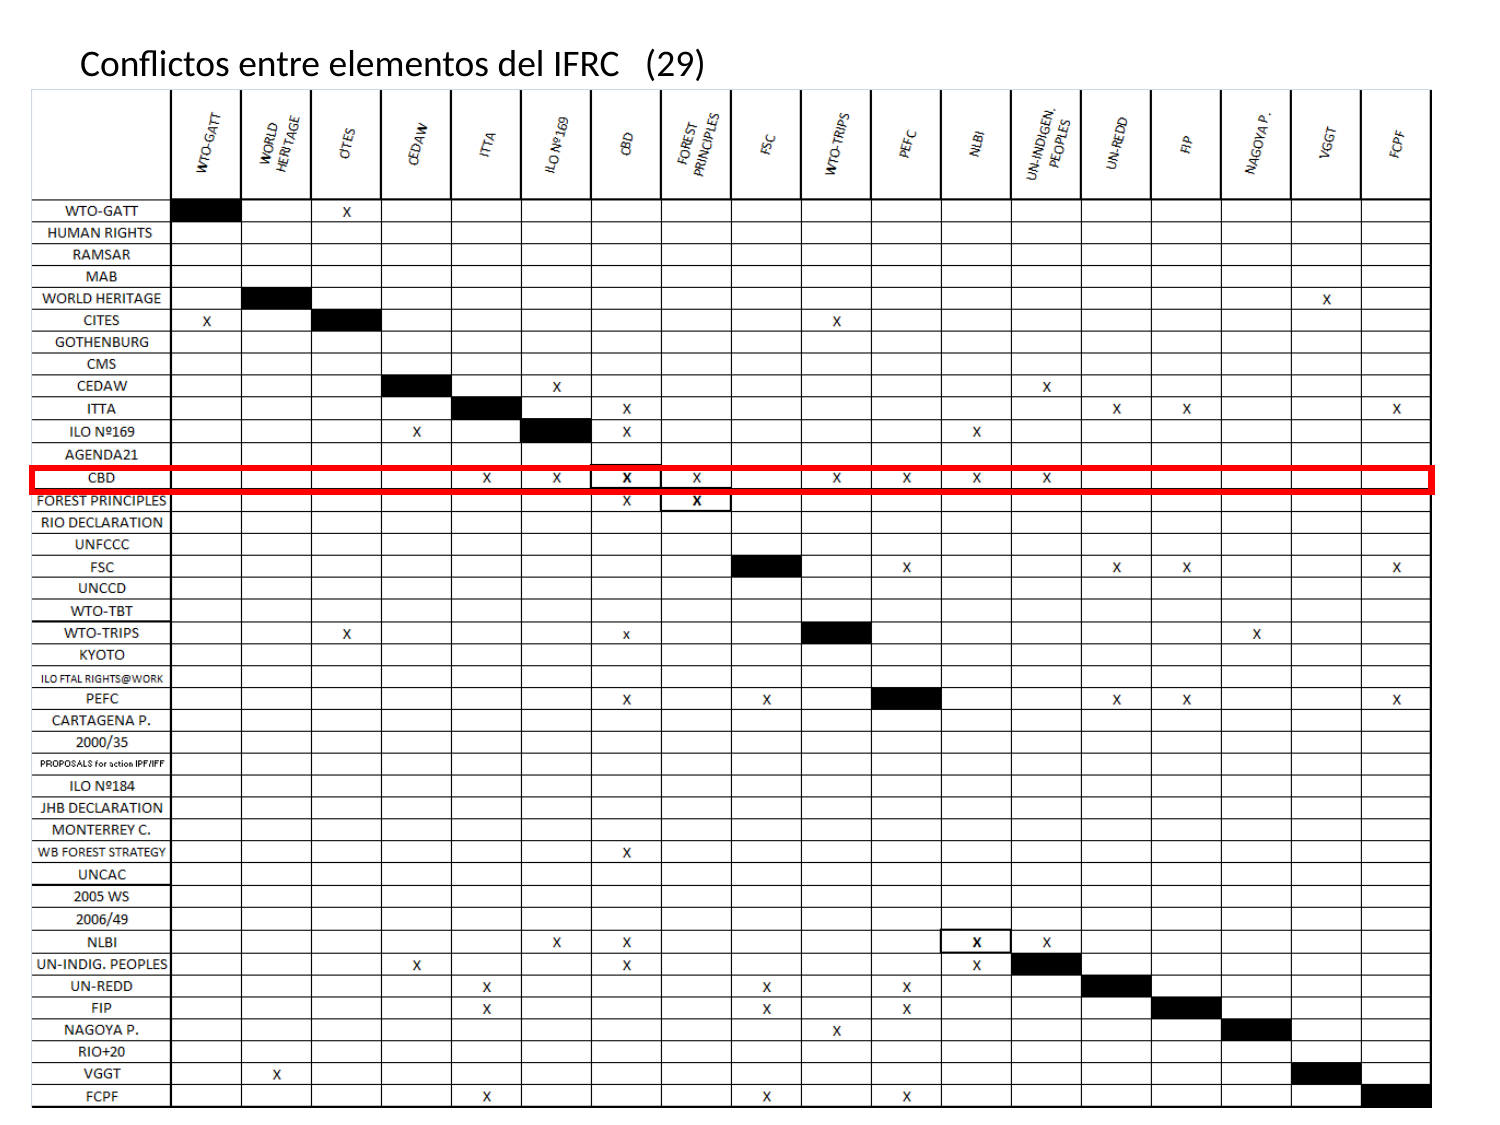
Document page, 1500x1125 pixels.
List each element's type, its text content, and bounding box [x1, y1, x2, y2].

picture [31, 495, 1432, 1108]
picture [35, 471, 1428, 489]
picture [31, 90, 1432, 465]
text_box Conflictos entre elementos del IFRC (29) [64, 30, 732, 92]
